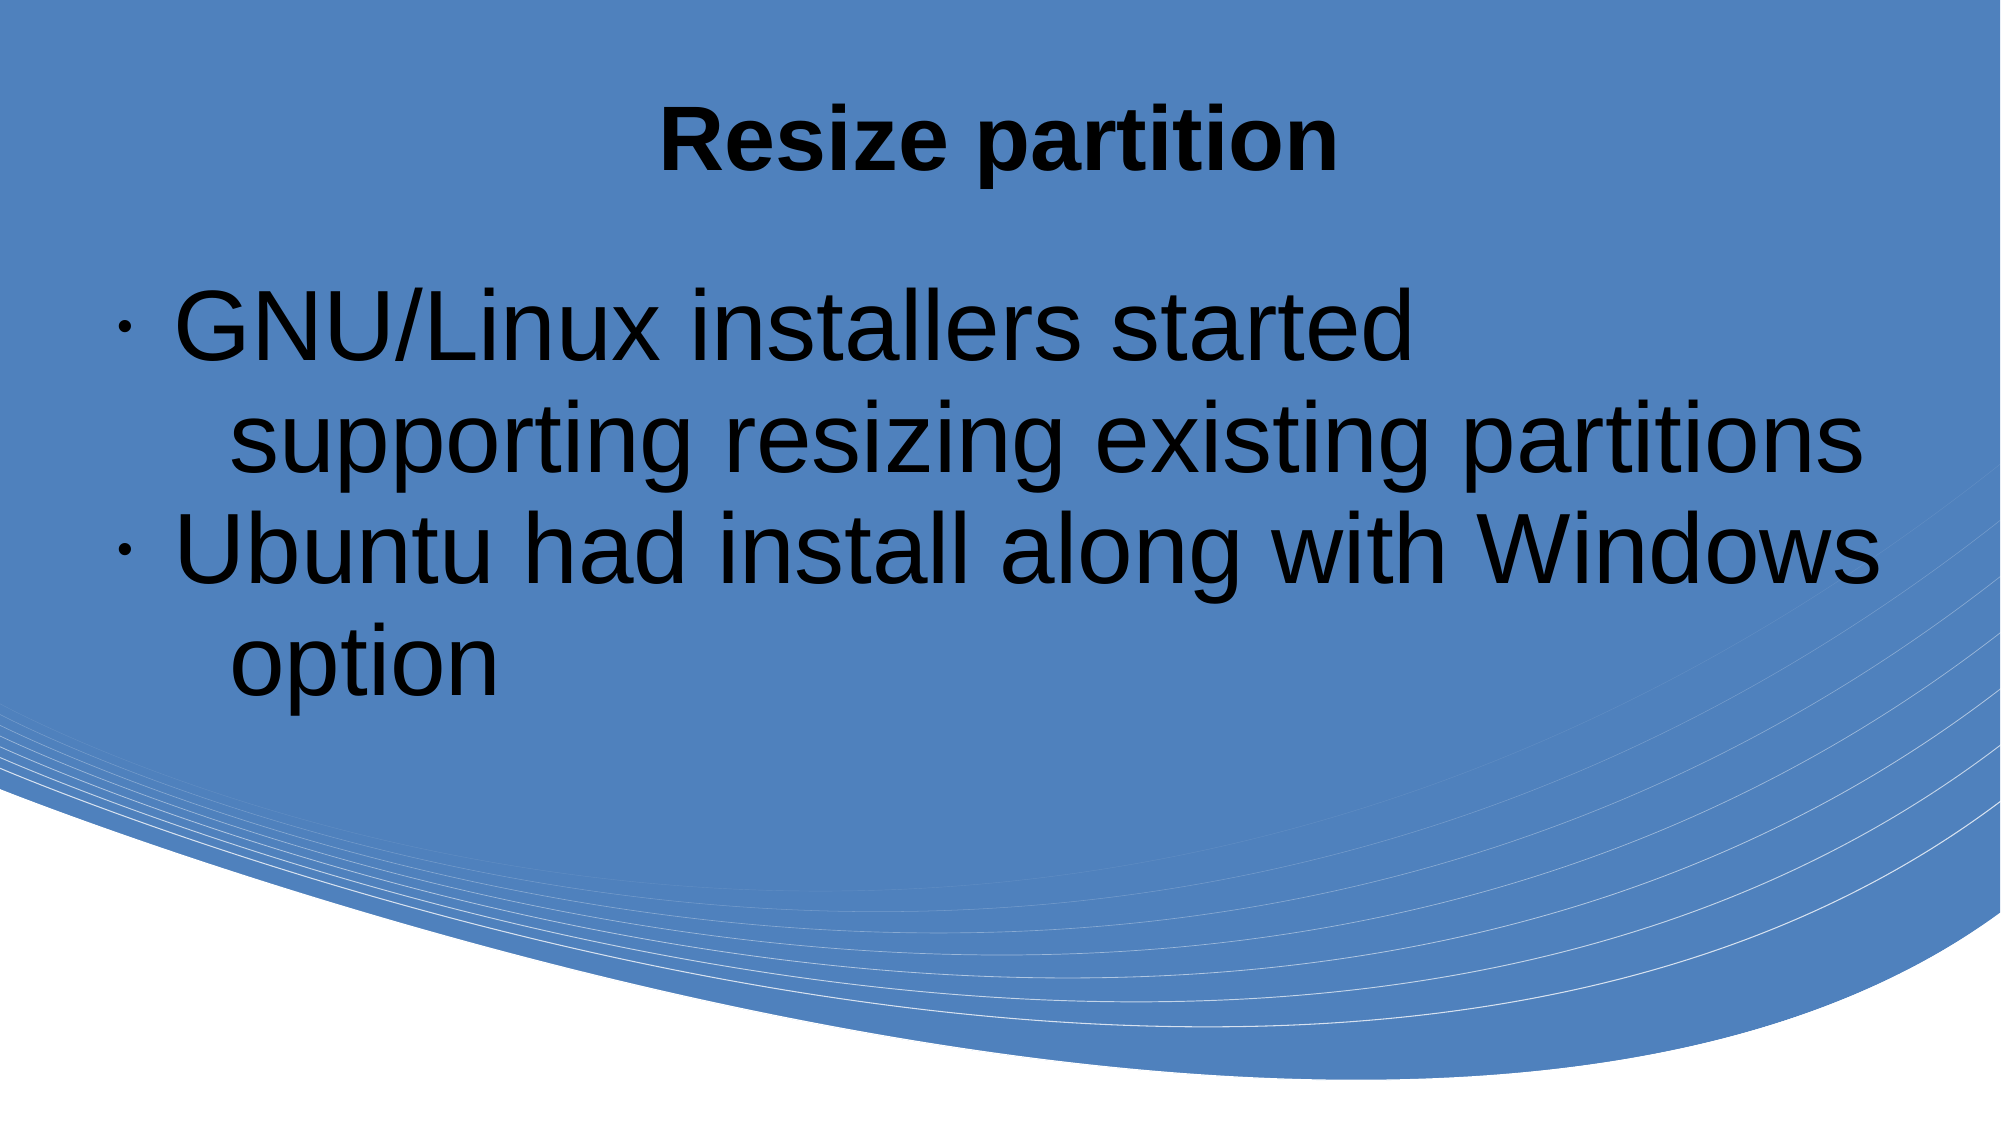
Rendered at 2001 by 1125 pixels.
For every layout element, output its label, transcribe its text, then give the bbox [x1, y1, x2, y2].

title Resize partition [99, 45, 1900, 233]
list GNU/Linux installers started supporting resizing existing partitions Ubuntu had install along with Windows option [99, 262, 1900, 1005]
